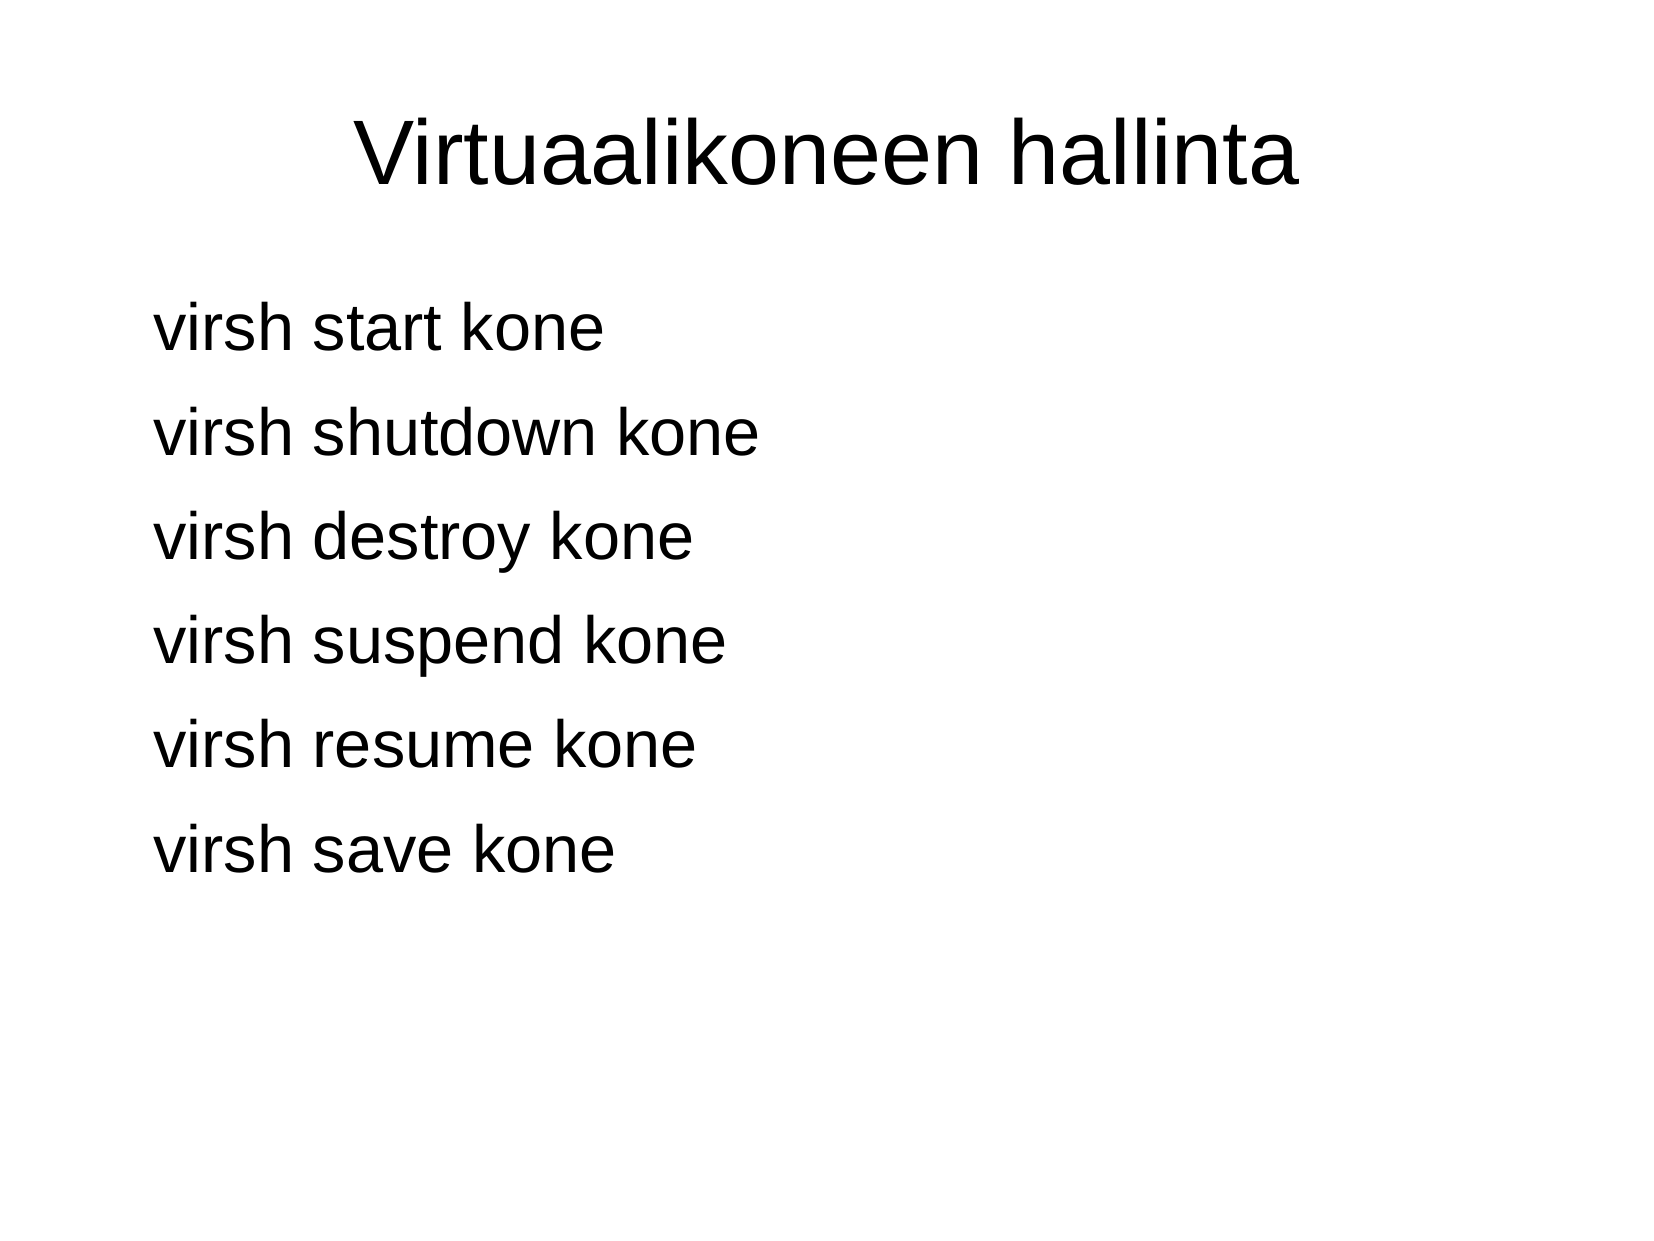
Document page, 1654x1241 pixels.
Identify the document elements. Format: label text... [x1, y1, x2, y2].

title Virtuaalikoneen hallinta [82, 49, 1571, 257]
list virsh start kone virsh shutdown kone virsh destroy kone virsh suspend kone virsh resume kone virsh save kone [82, 290, 1571, 1010]
